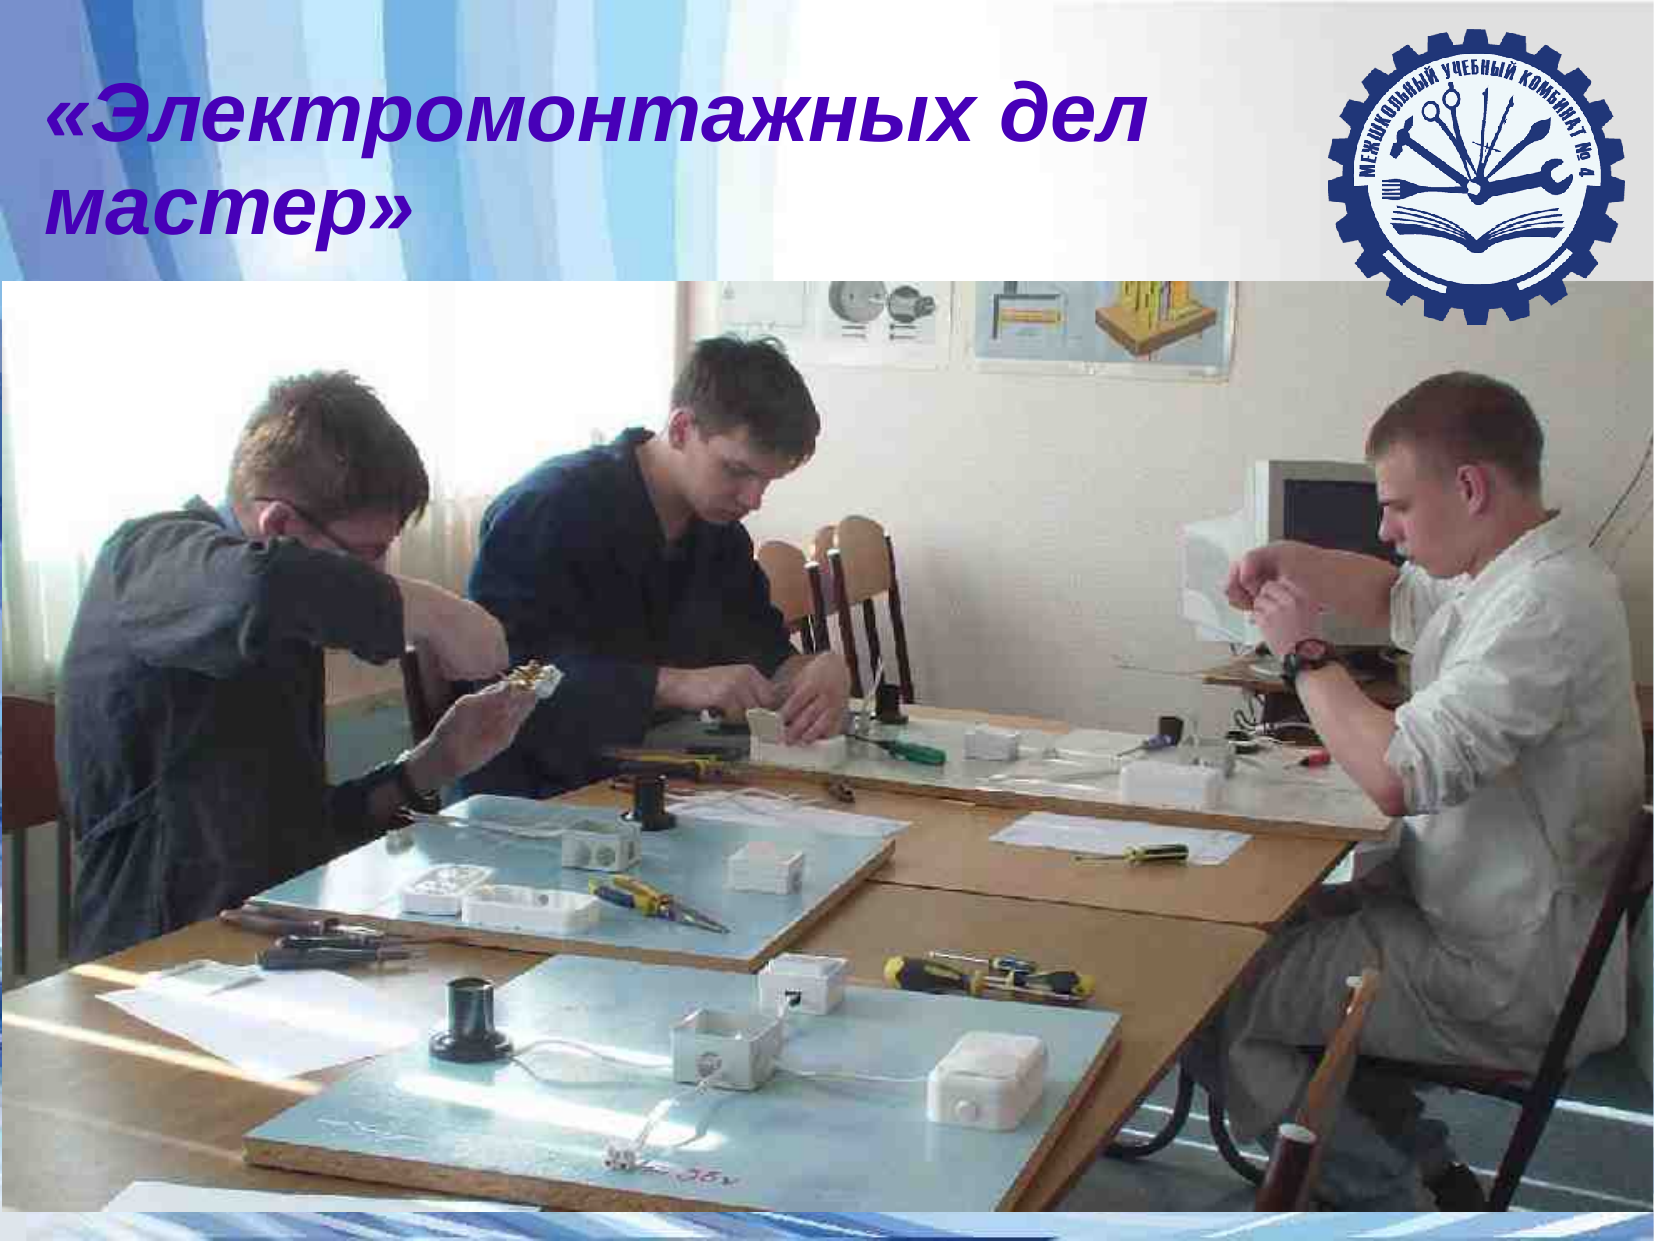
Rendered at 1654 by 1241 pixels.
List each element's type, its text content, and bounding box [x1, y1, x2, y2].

picture [0, 0, 1654, 1241]
text_box «Электромонтажных дел мастер» [29, 59, 1329, 260]
